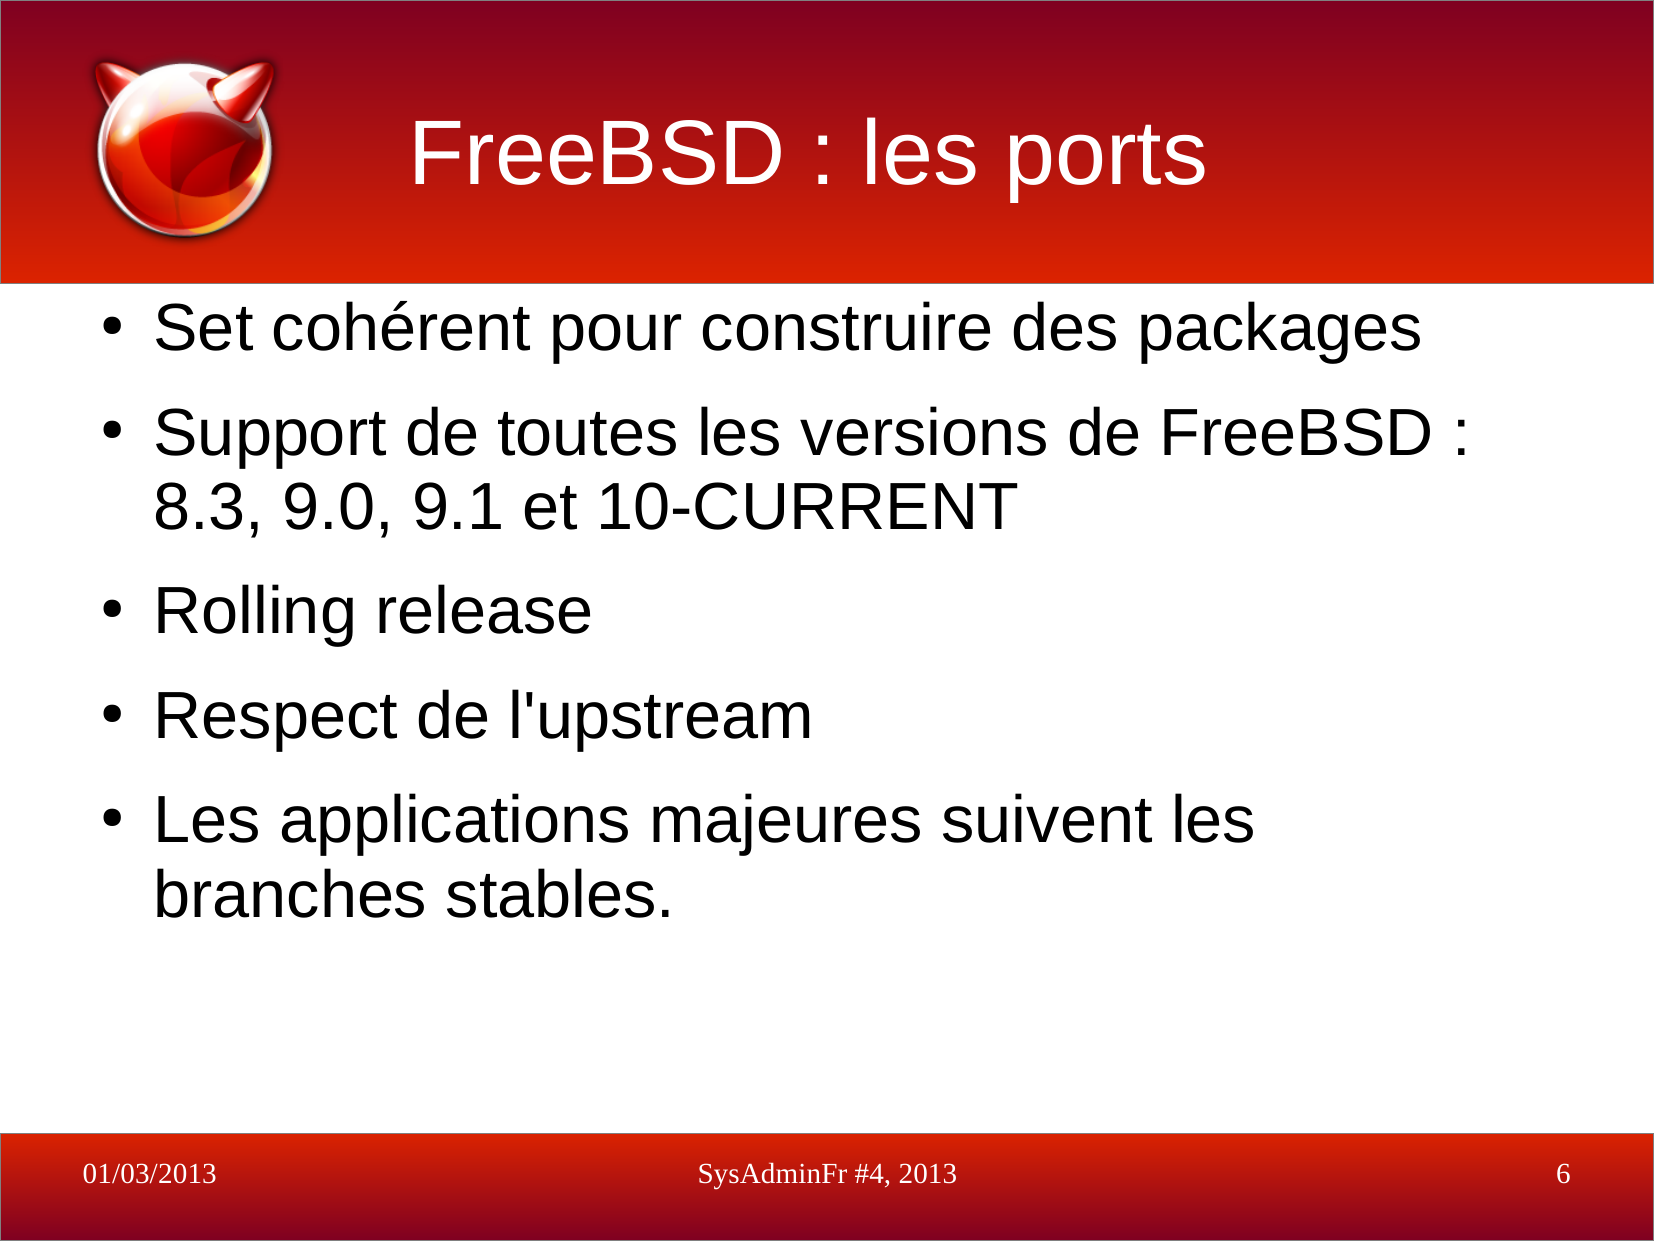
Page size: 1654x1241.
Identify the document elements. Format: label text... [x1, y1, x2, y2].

list Set cohérent pour construire des packages Support de toutes les versions de FreeBSD : 8.3, 9.0, 9.1 et 10-CURRENT Rolling release Respect de l'upstream Les applications majeures suivent les branches stables. [82, 290, 1538, 1010]
title FreeBSD : les ports [82, 49, 1536, 257]
